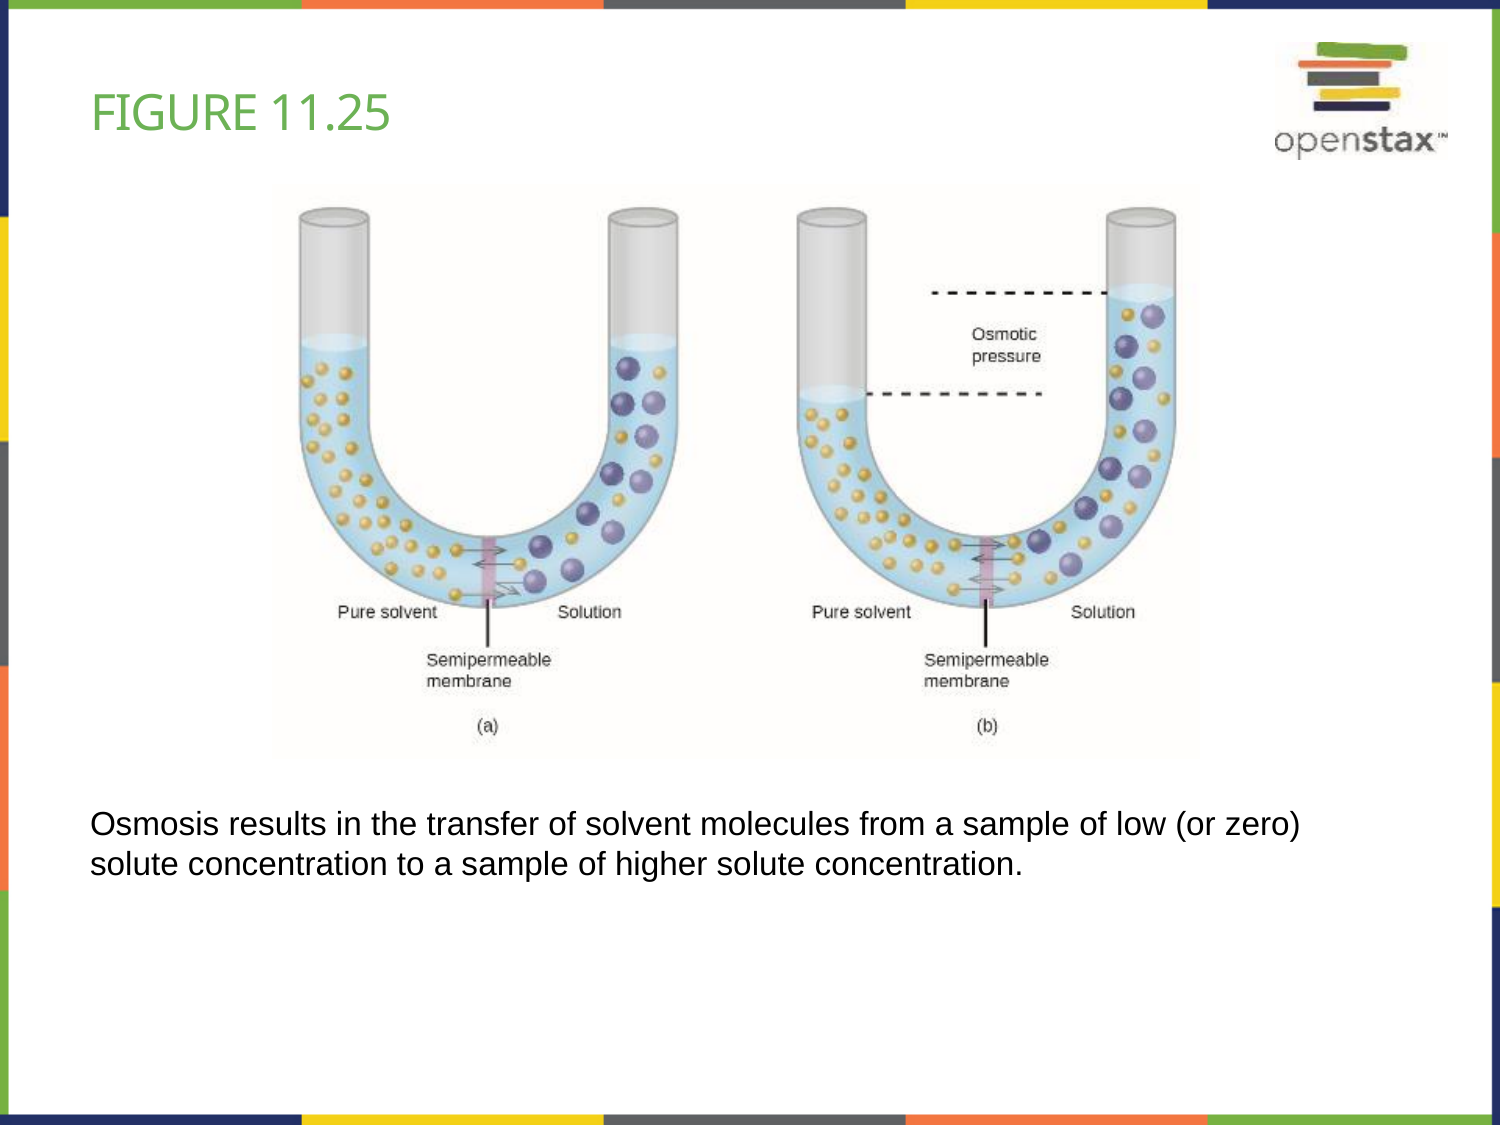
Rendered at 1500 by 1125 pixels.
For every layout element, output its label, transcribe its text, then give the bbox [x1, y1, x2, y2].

title Figure 11.25 [75, 39, 1398, 148]
list Osmosis results in the transfer of solvent molecules from a sample of low (or zero) solute concentration to a sample of higher solute concentration. [75, 794, 1398, 986]
picture [0, 0, 1500, 1125]
